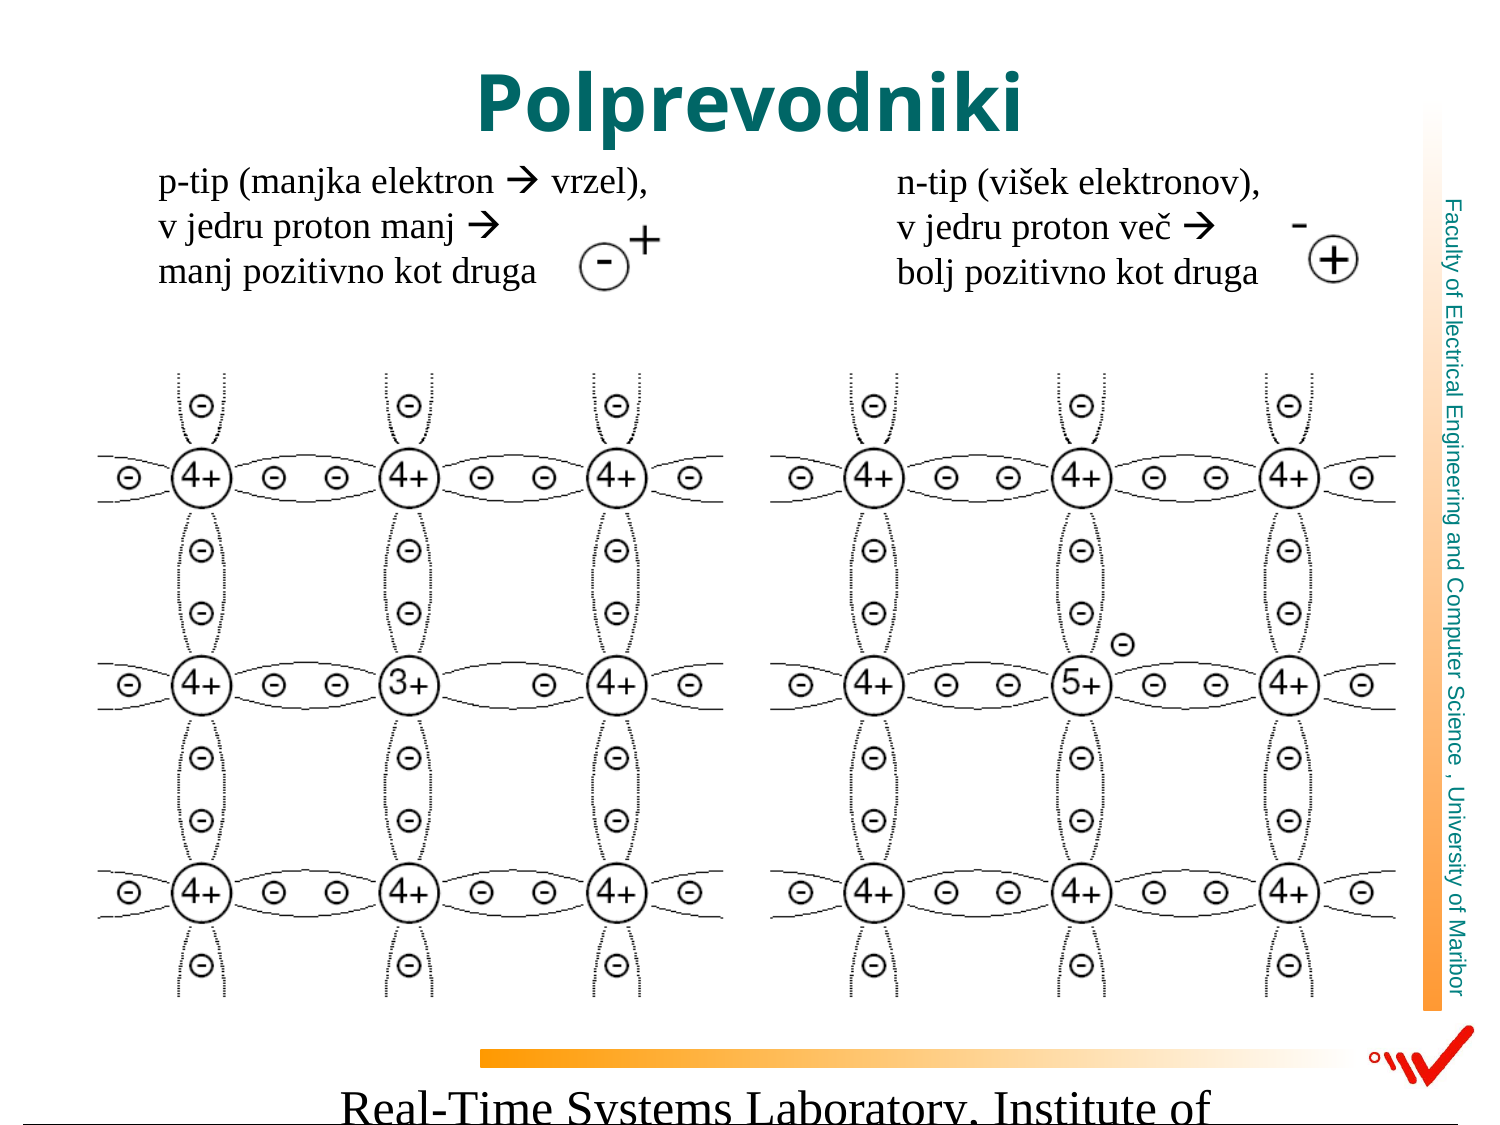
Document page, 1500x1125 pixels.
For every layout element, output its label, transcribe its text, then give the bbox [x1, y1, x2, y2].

picture [90, 371, 1401, 1002]
title Polprevodniki [75, 45, 1426, 233]
text_box p-tip (manjka elektron  vrzel), v jedru proton manj  manj pozitivno kot druga [143, 148, 664, 300]
picture [1273, 210, 1364, 291]
text_box n-tip (višek elektronov), v jedru proton več  bolj pozitivno kot druga [882, 149, 1277, 300]
